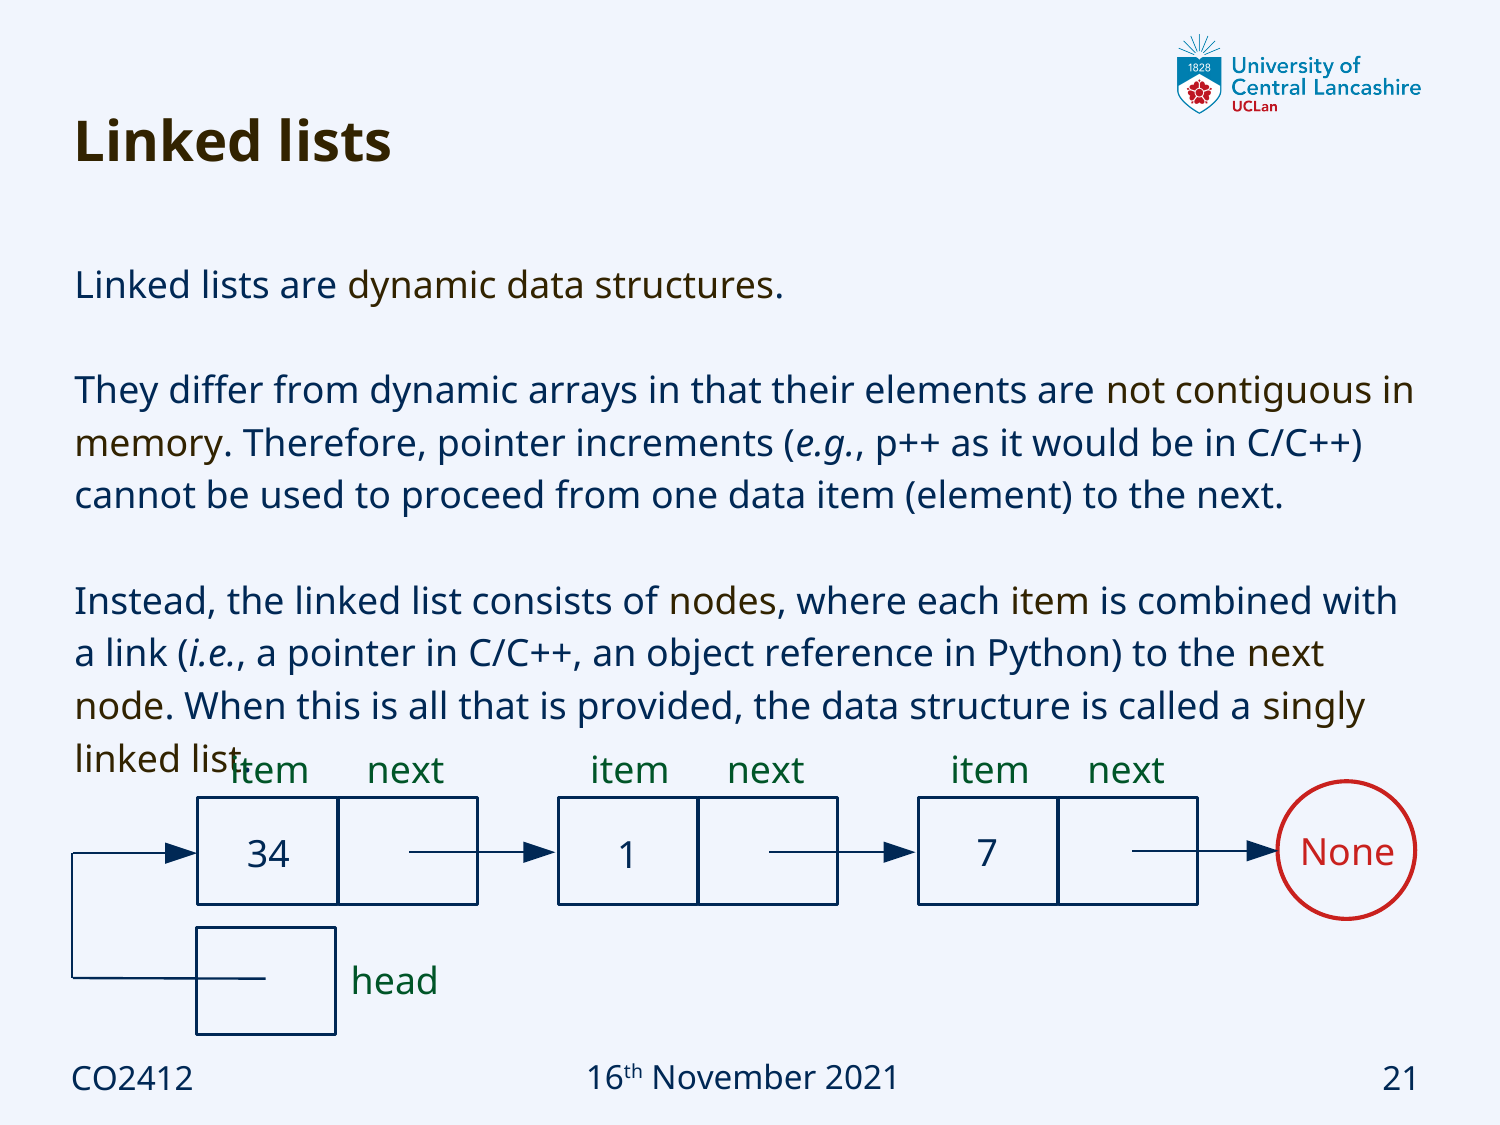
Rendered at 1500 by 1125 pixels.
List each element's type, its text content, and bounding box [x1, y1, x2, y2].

text_box head [334, 949, 456, 1010]
text_box Linked lists are dynamic data structures. They differ from dynamic arrays in that their elements are not contiguous in memory. Therefore, pointer increments (e.g., p++ as it would be in C/C++) cannot be used to proceed from one data item (element) to the next. Instead, the linked list consists of nodes, where each item is combined with a link (i.e., a pointer in C/C++, an object reference in Python) to the next node. When this is all that is provided, the data structure is called a singly linked list. [59, 246, 1441, 735]
text_box item [929, 738, 1051, 799]
text_box 1 [575, 823, 681, 883]
text_box None [1279, 820, 1416, 881]
text_box item [569, 738, 691, 799]
text_box next [344, 738, 467, 799]
text_box item [209, 738, 331, 799]
text_box next [705, 738, 827, 799]
picture [1177, 34, 1421, 93]
text_box 7 [934, 821, 1040, 882]
title Linked lists [58, 93, 1475, 186]
text_box next [1065, 738, 1187, 799]
text_box 34 [215, 823, 322, 883]
